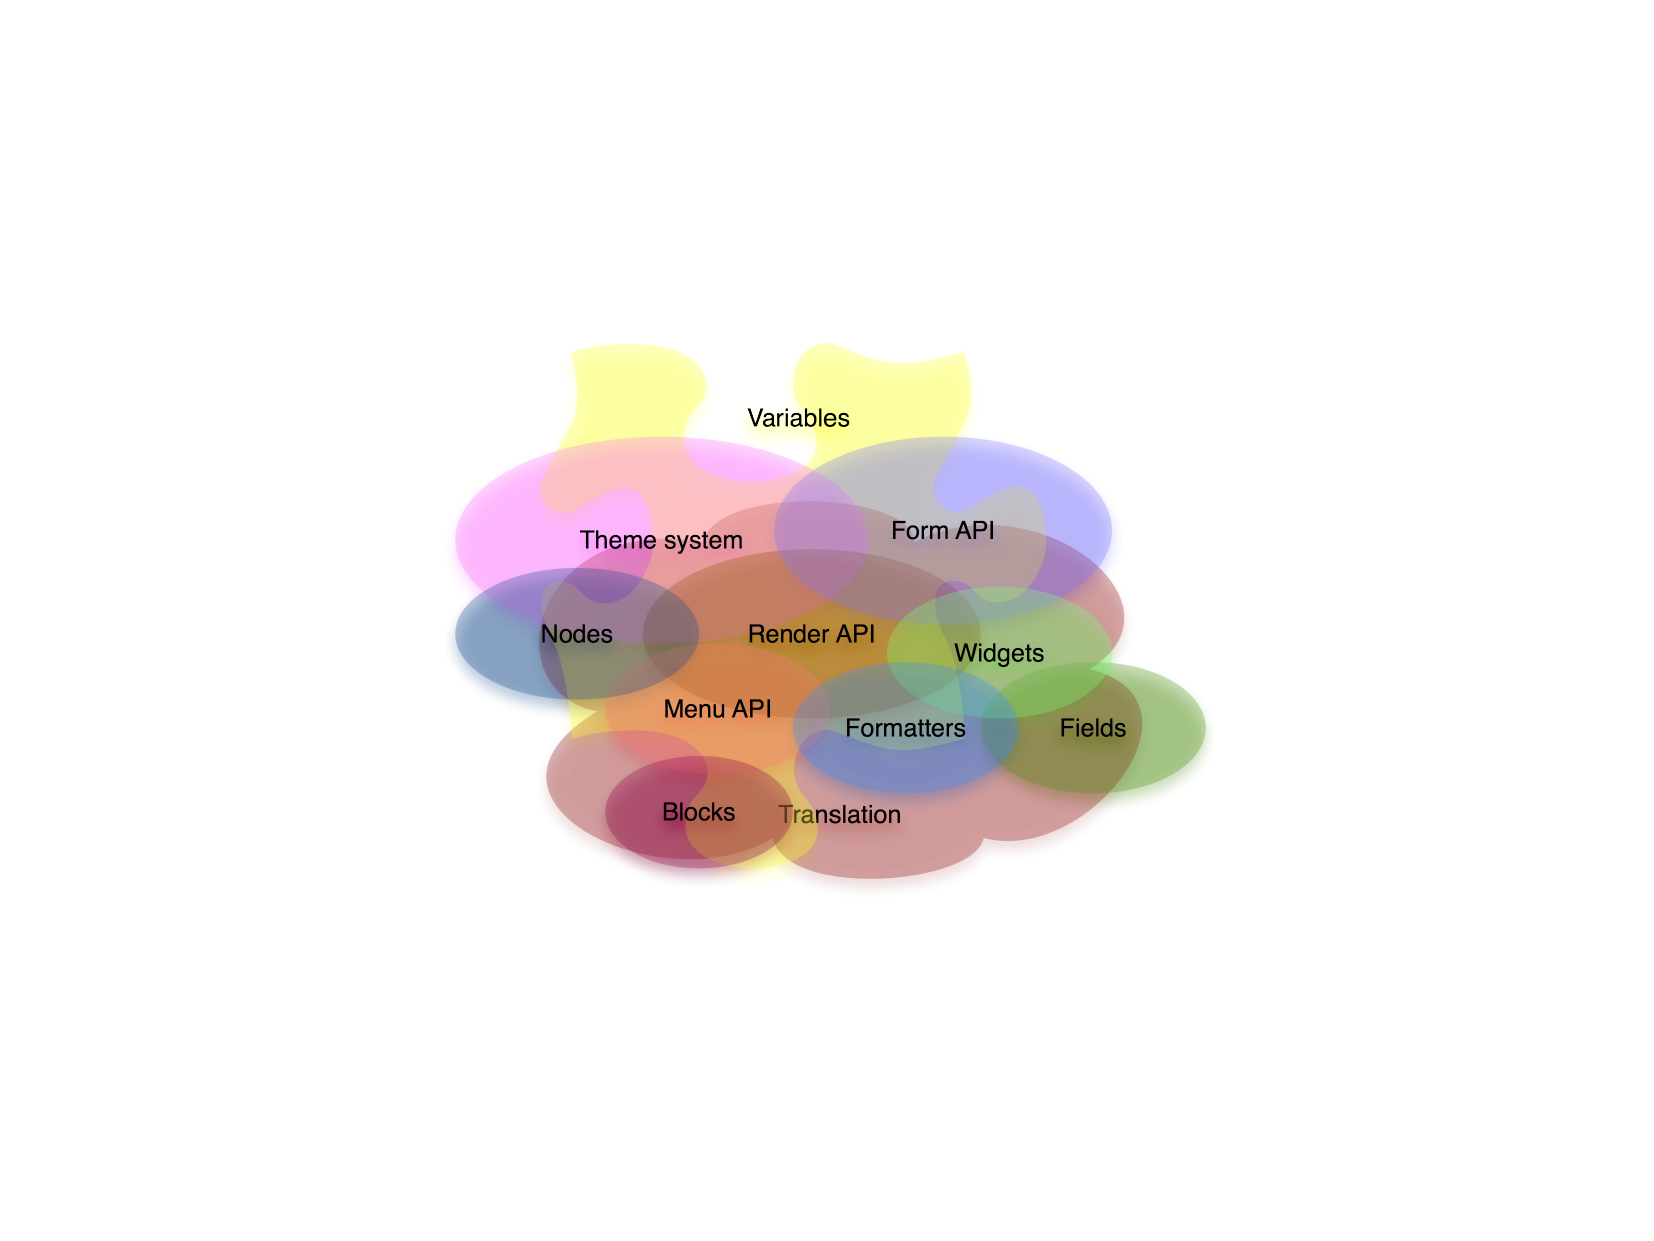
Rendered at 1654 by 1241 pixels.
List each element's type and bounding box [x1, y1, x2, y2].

picture [386, 282, 1274, 964]
